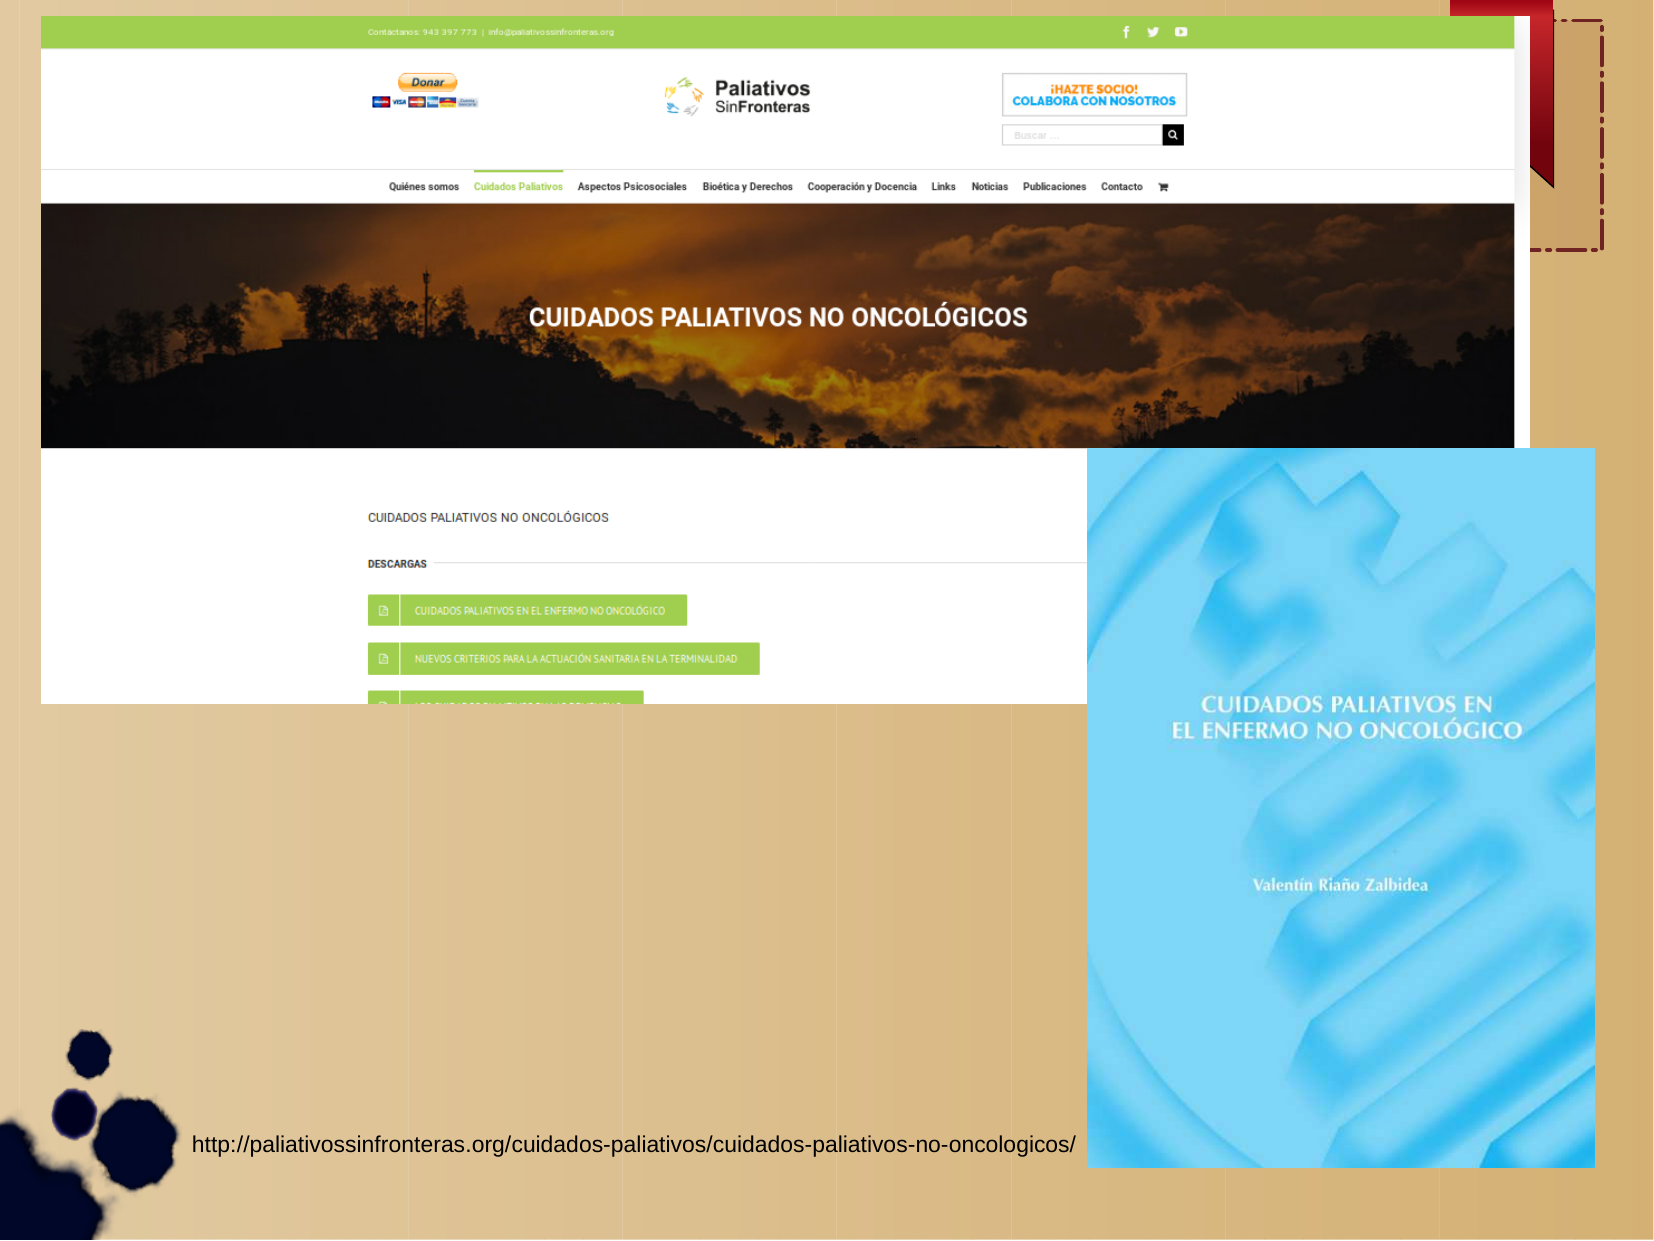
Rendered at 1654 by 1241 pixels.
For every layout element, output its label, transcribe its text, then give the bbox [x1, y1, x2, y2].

picture [41, 16, 1595, 1169]
text_box http://paliativossinfronteras.org/cuidados-paliativos/cuidados-paliativos-no-oncologicos/ [177, 1124, 1648, 1182]
